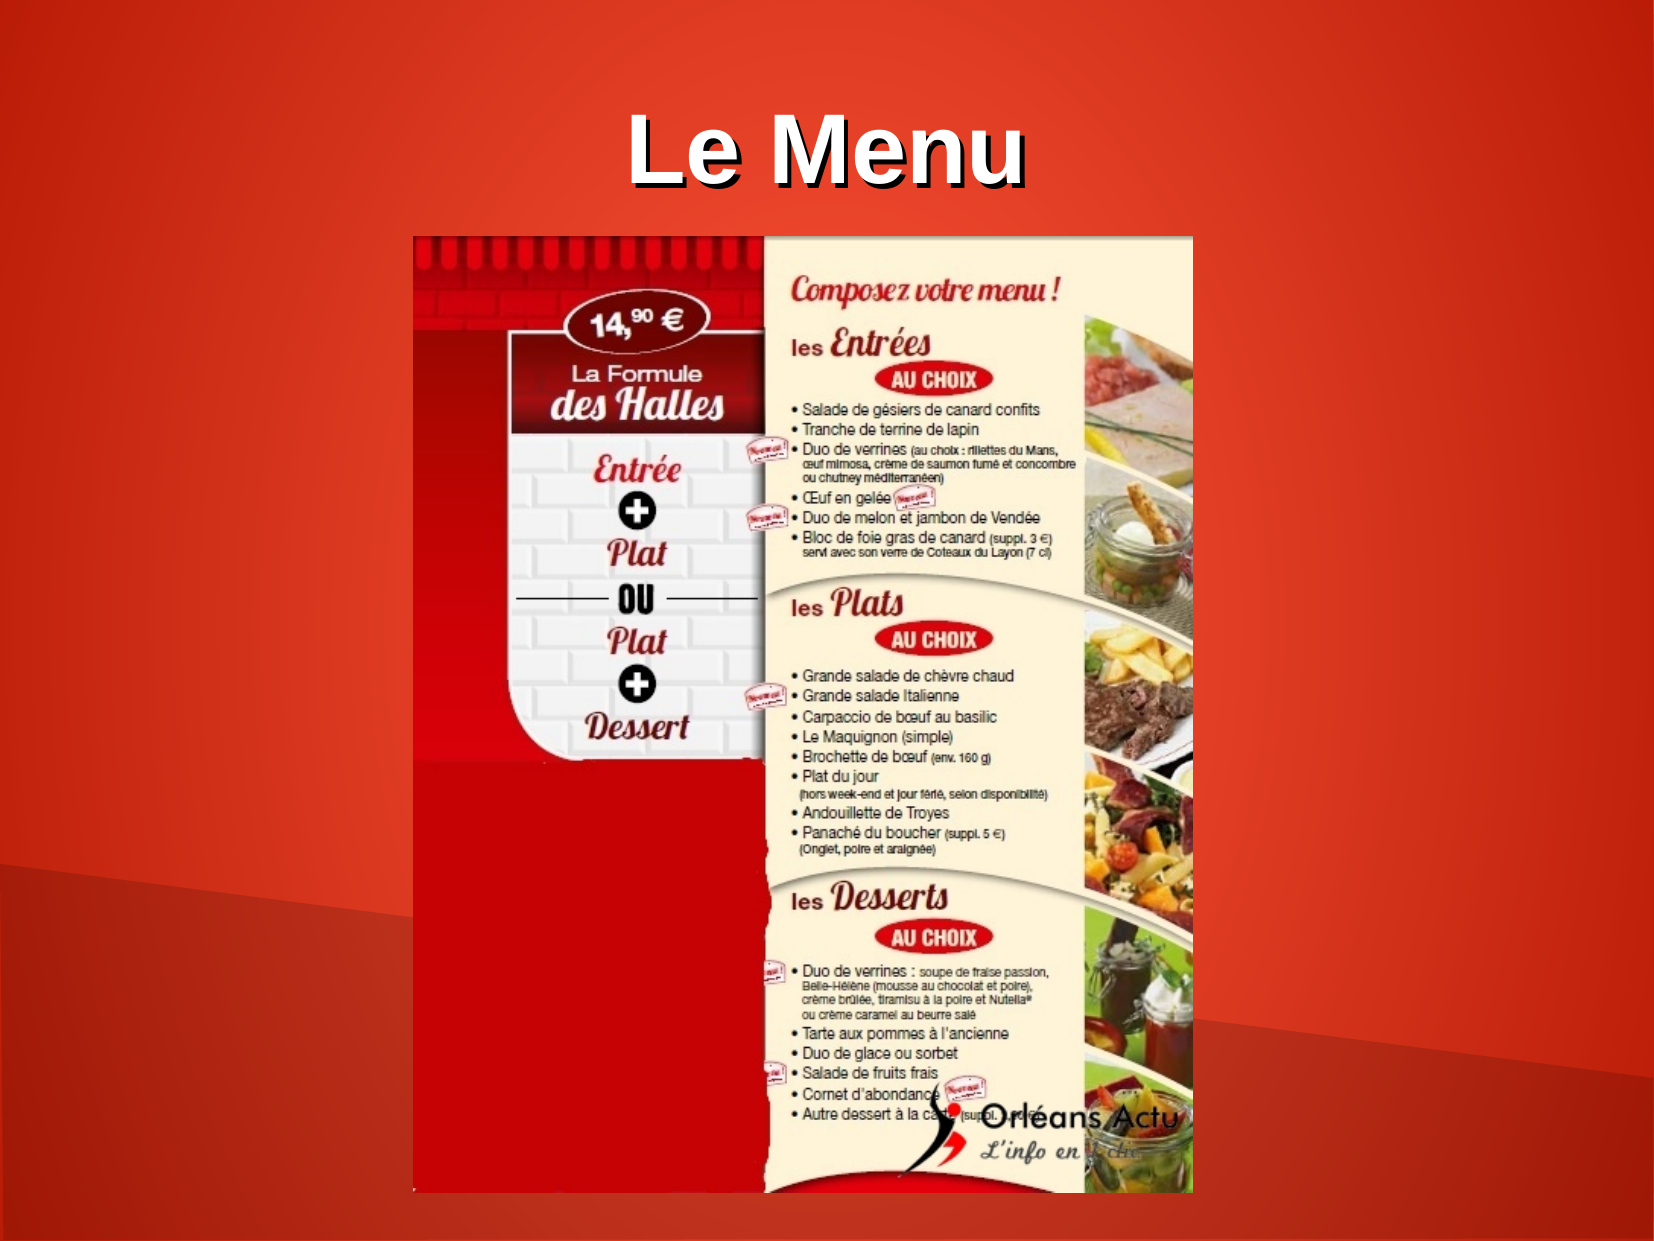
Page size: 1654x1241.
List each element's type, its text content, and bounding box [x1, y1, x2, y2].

picture [413, 236, 1193, 1193]
title Le Menu [82, 47, 1571, 252]
